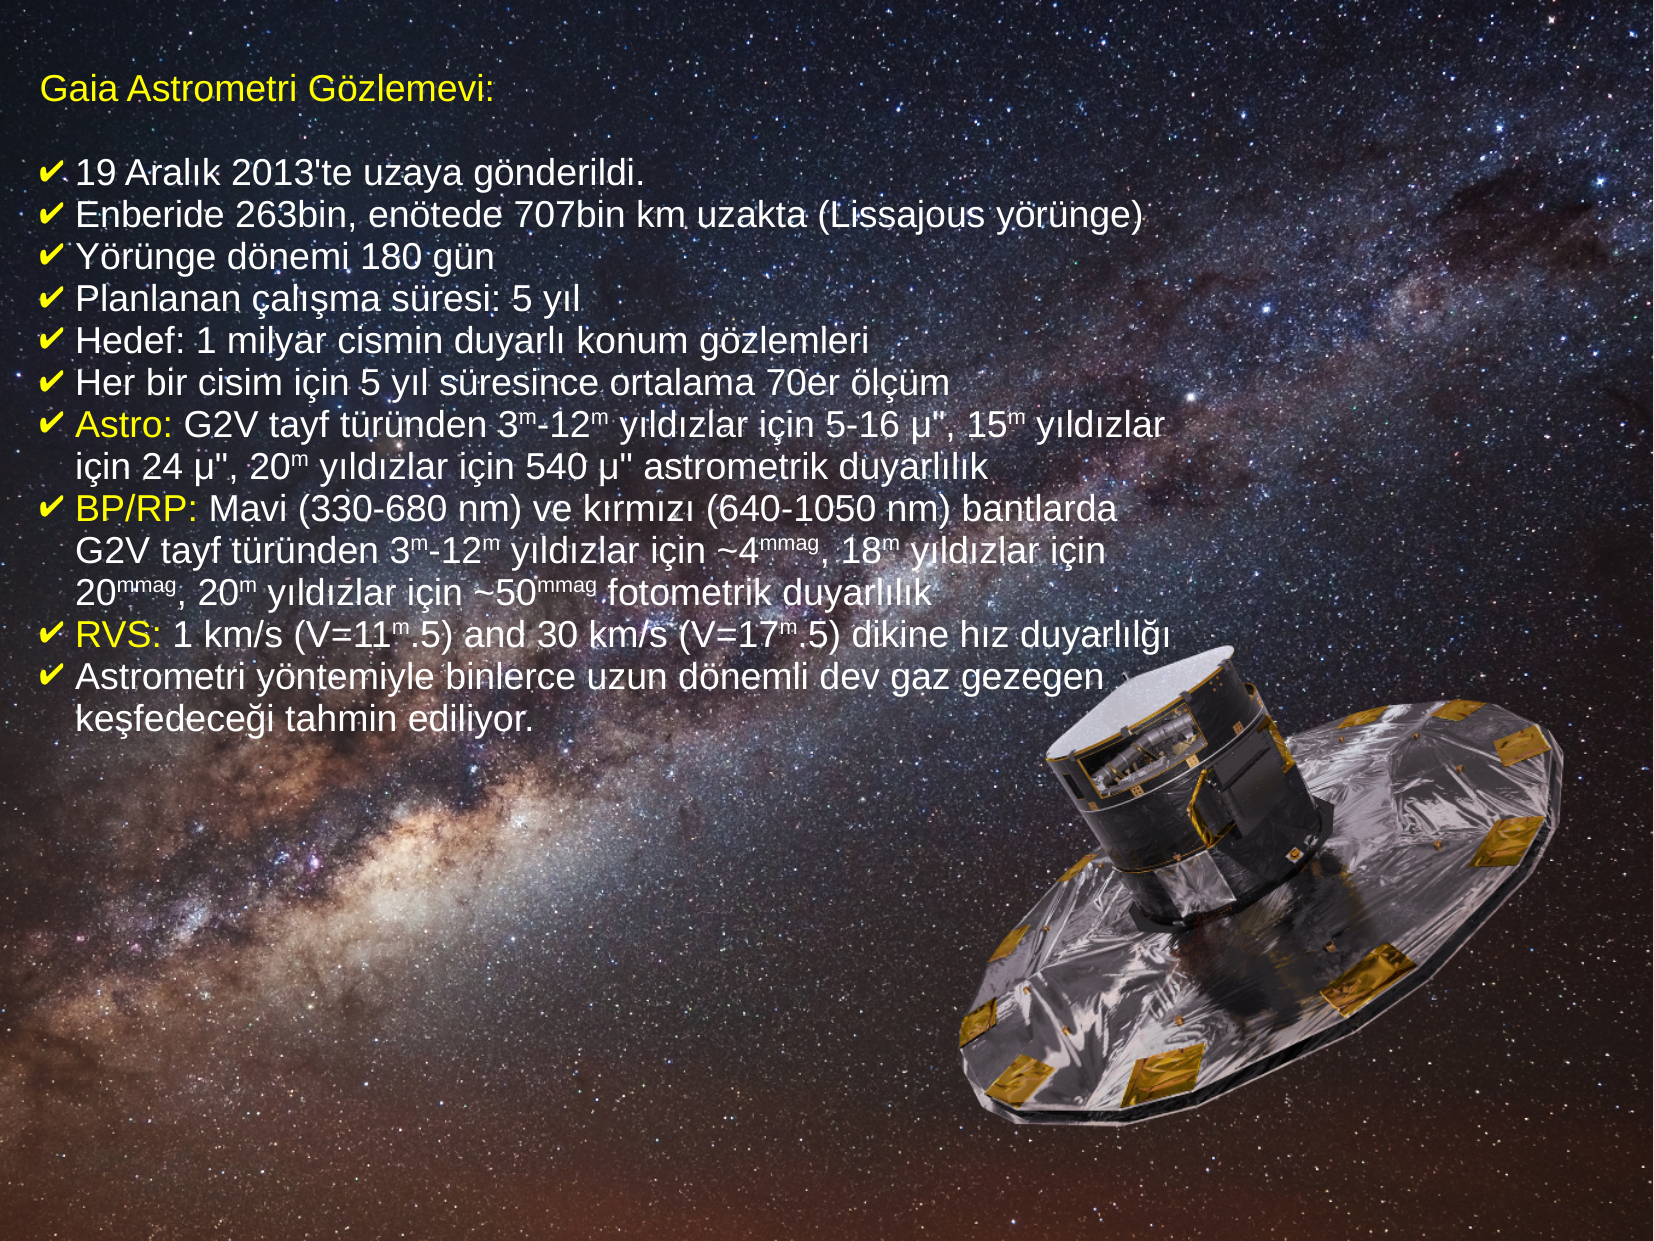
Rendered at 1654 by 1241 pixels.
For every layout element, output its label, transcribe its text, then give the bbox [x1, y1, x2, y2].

text_box Gaia Astrometri Gözlemevi: 19 Aralık 2013'te uzaya gönderildi. Enberide 263bin, enötede 707bin km uzakta (Lissajous yörünge) Yörünge dönemi 180 gün Planlanan çalışma süresi: 5 yıl Hedef: 1 milyar cismin duyarlı konum gözlemleri Her bir cisim için 5 yıl süresince ortalama 70er ölçüm Astro: G2V tayf türünden 3m-12m yıldızlar için 5-16 μ", 15m yıldızlar için 24 μ", 20m yıldızlar için 540 μ" astrometrik duyarlılık BP/RP: Mavi (330-680 nm) ve kırmızı (640-1050 nm) bantlarda G2V tayf türünden 3m-12m yıldızlar için ~4mmag, 18m yıldızlar için 20mmag, 20m yıldızlar için ~50mmag fotometrik duyarlılık RVS: 1 km/s (V=11m.5) and 30 km/s (V=17m.5) dikine hız duyarlılğı Astrometri yöntemiyle binlerce uzun dönemli dev gaz gezegen keşfedeceği tahmin ediliyor. [24, 59, 1201, 789]
picture [0, 0, 1654, 1241]
